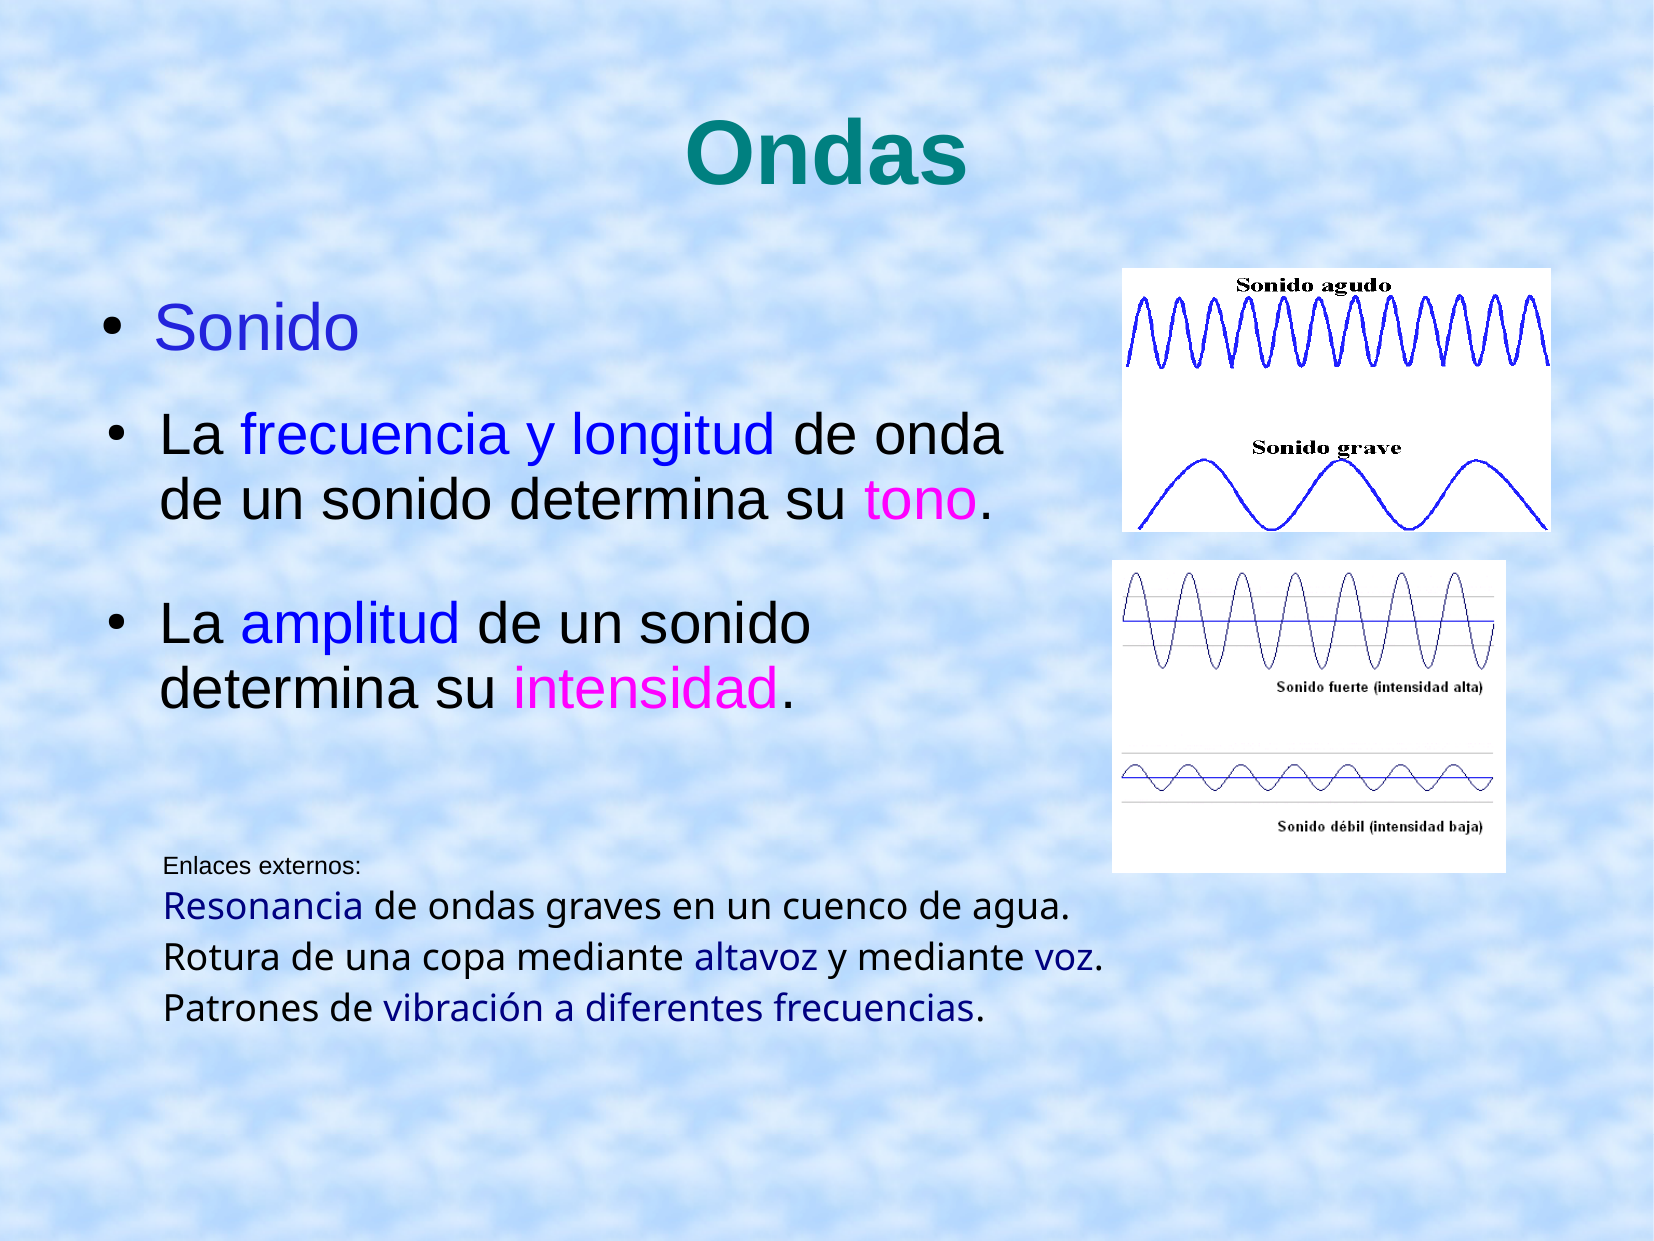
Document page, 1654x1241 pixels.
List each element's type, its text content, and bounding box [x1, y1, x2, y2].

list La frecuencia y longitud de onda de un sonido determina su tono. [88, 401, 1063, 533]
text_box Enlaces externos: Resonancia de ondas graves en un cuenco de agua. Rotura de una copa mediante altavoz y mediante voz. Patrones de vibración a diferentes frecuencias. [147, 844, 1472, 1087]
list Sonido [82, 290, 809, 366]
title Ondas [82, 49, 1571, 257]
list La amplitud de un sonido determina su intensidad. [88, 590, 1004, 722]
picture [0, 0, 1654, 1241]
